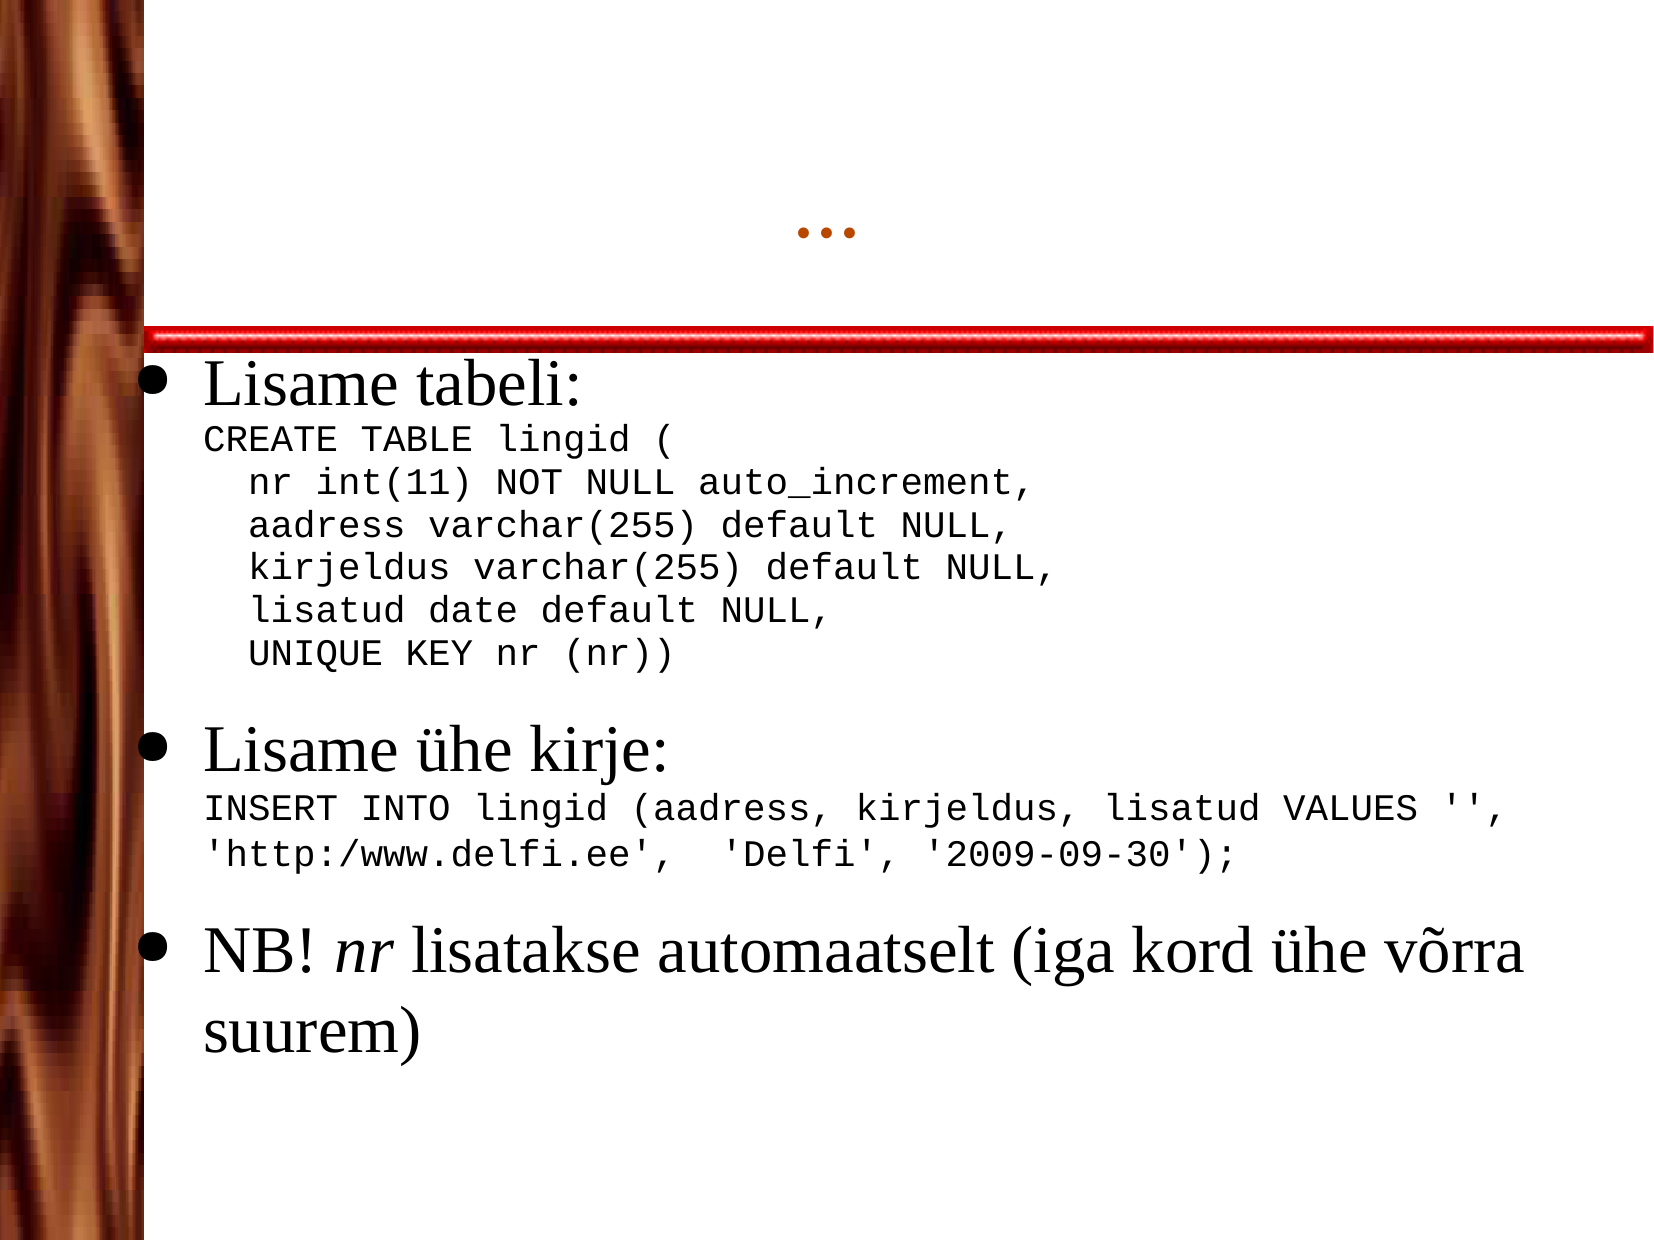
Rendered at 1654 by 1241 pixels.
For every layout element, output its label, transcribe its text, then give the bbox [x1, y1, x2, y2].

title ... [121, 98, 1533, 314]
list Lisame tabeli: CREATE TABLE lingid ( nr int(11) NOT NULL auto_increment, aadress varchar(255) default NULL, kirjeldus varchar(255) default NULL, lisatud date default NULL, UNIQUE KEY nr (nr)) Lisame ühe kirje: INSERT INTO lingid (aadress, kirjeldus, lisatud VALUES '', 'http:/www.delfi.ee', 'Delfi', '2009-09-30'); NB! nr lisatakse automaatselt (iga kord ühe võrra suurem) [121, 344, 1533, 1126]
picture [0, 0, 1654, 1240]
